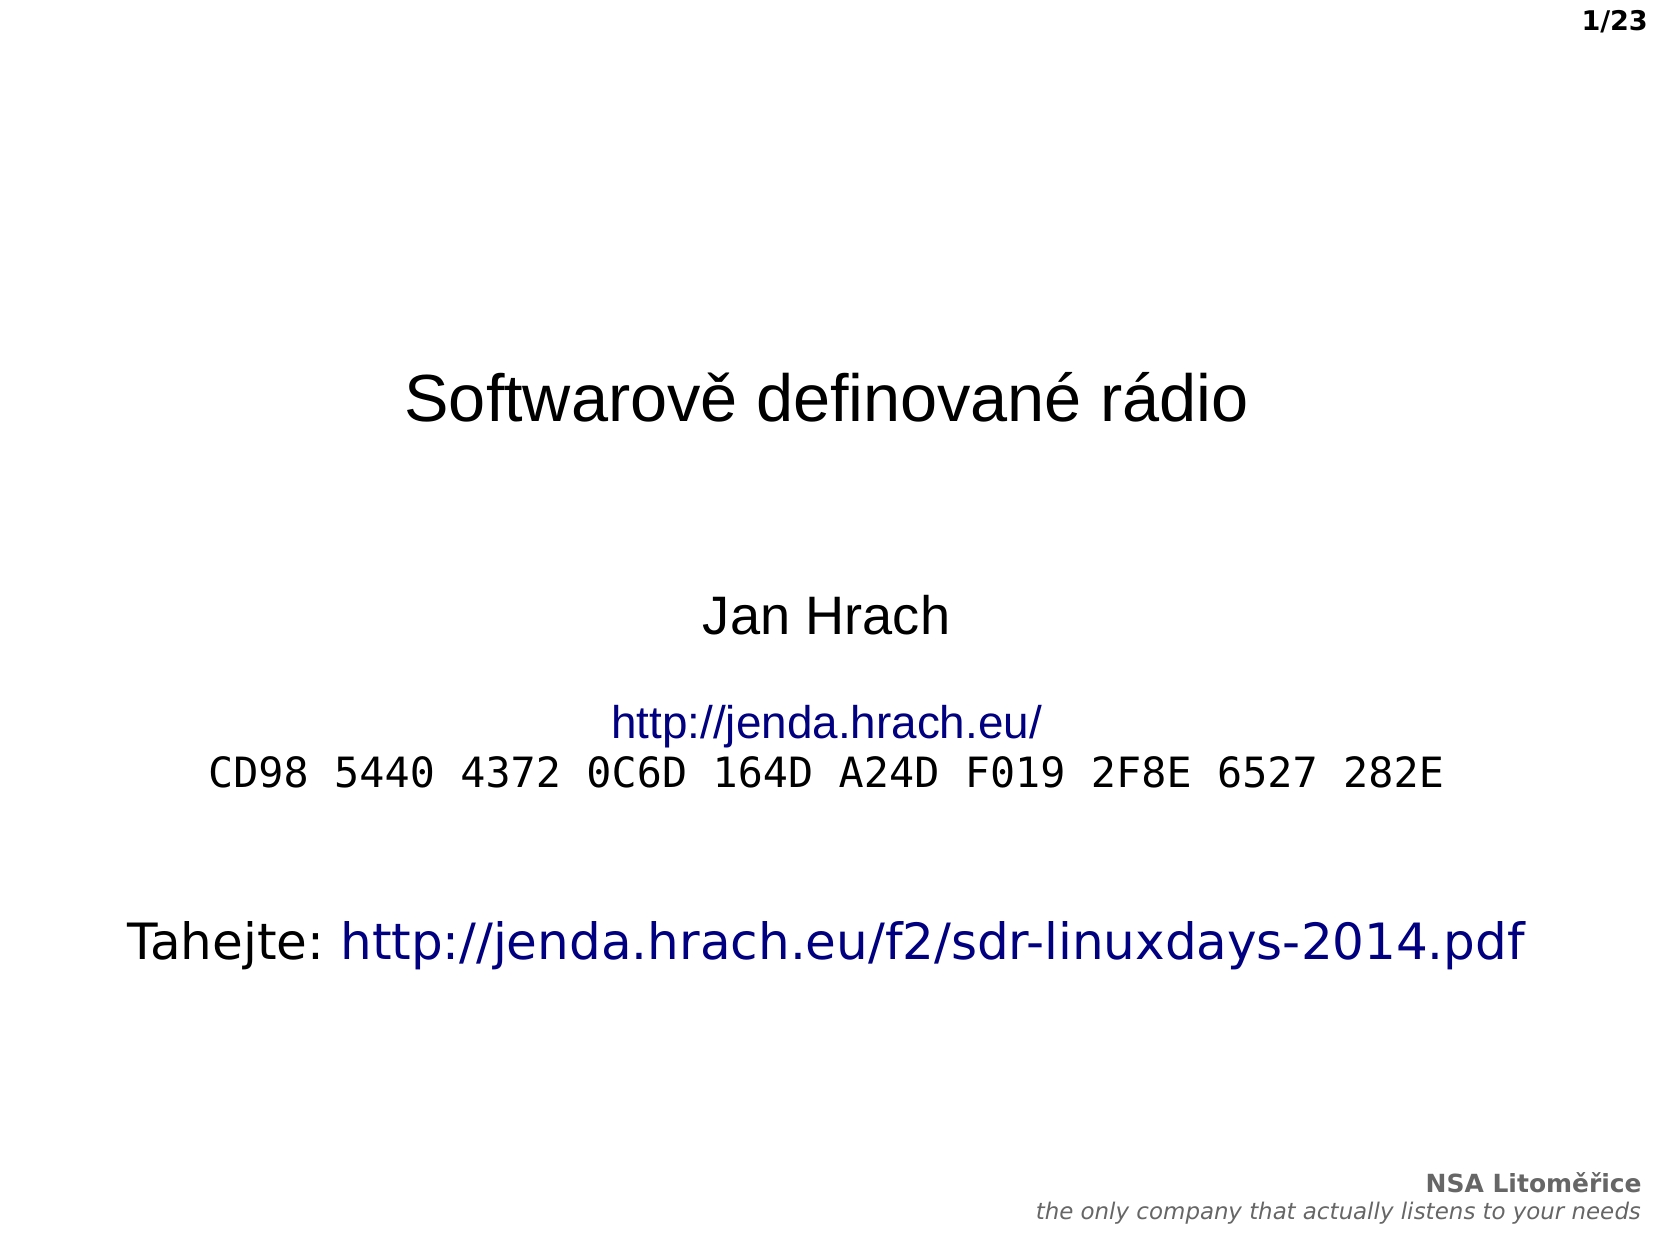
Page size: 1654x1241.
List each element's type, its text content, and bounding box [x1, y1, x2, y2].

subtitle Softwarově definované rádio Jan Hrach http://jenda.hrach.eu/ CD98 5440 4372 0C6D 164D A24D F019 2F8E 6527 282E Tahejte: http://jenda.hrach.eu/f2/sdr-linuxdays-2014.pdf [82, 206, 1571, 1075]
